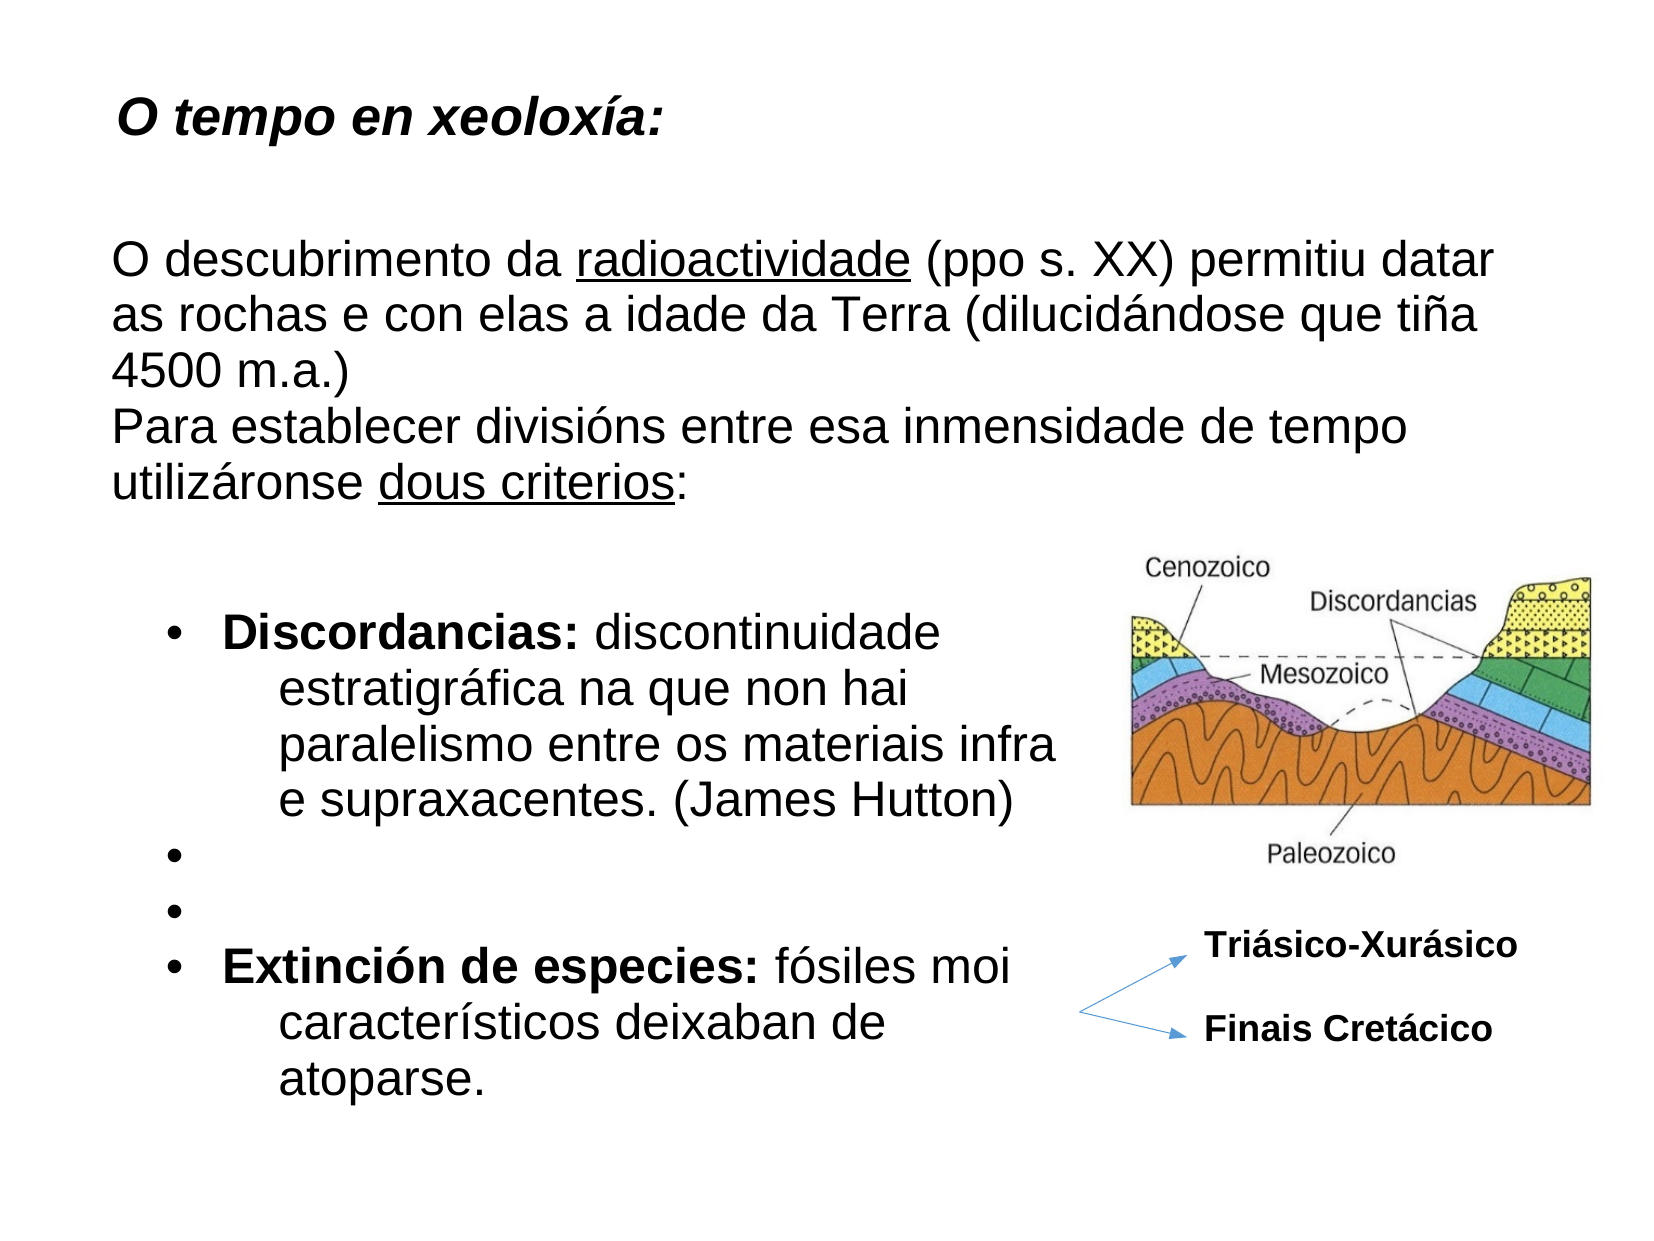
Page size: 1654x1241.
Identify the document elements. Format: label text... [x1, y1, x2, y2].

text_box Triásico-Xurásico Finais Cretácico [1204, 868, 1627, 1173]
picture [1122, 548, 1604, 867]
text_box O tempo en xeoloxía: [116, 85, 1605, 149]
text_box O descubrimento da radioactividade (ppo s. XX) permitiu datar as rochas e con elas a idade da Terra (dilucidándose que tiña 4500 m.a.) Para establecer divisións entre esa inmensidade de tempo utilizáronse dous criterios: [111, 230, 1513, 522]
text_box Discordancias: discontinuidade estratigráfica na que non hai paralelismo entre os materiais infra e supraxacentes. (James Hutton) Extinción de especies: fósiles moi característicos deixaban de atoparse. [165, 548, 1063, 1130]
